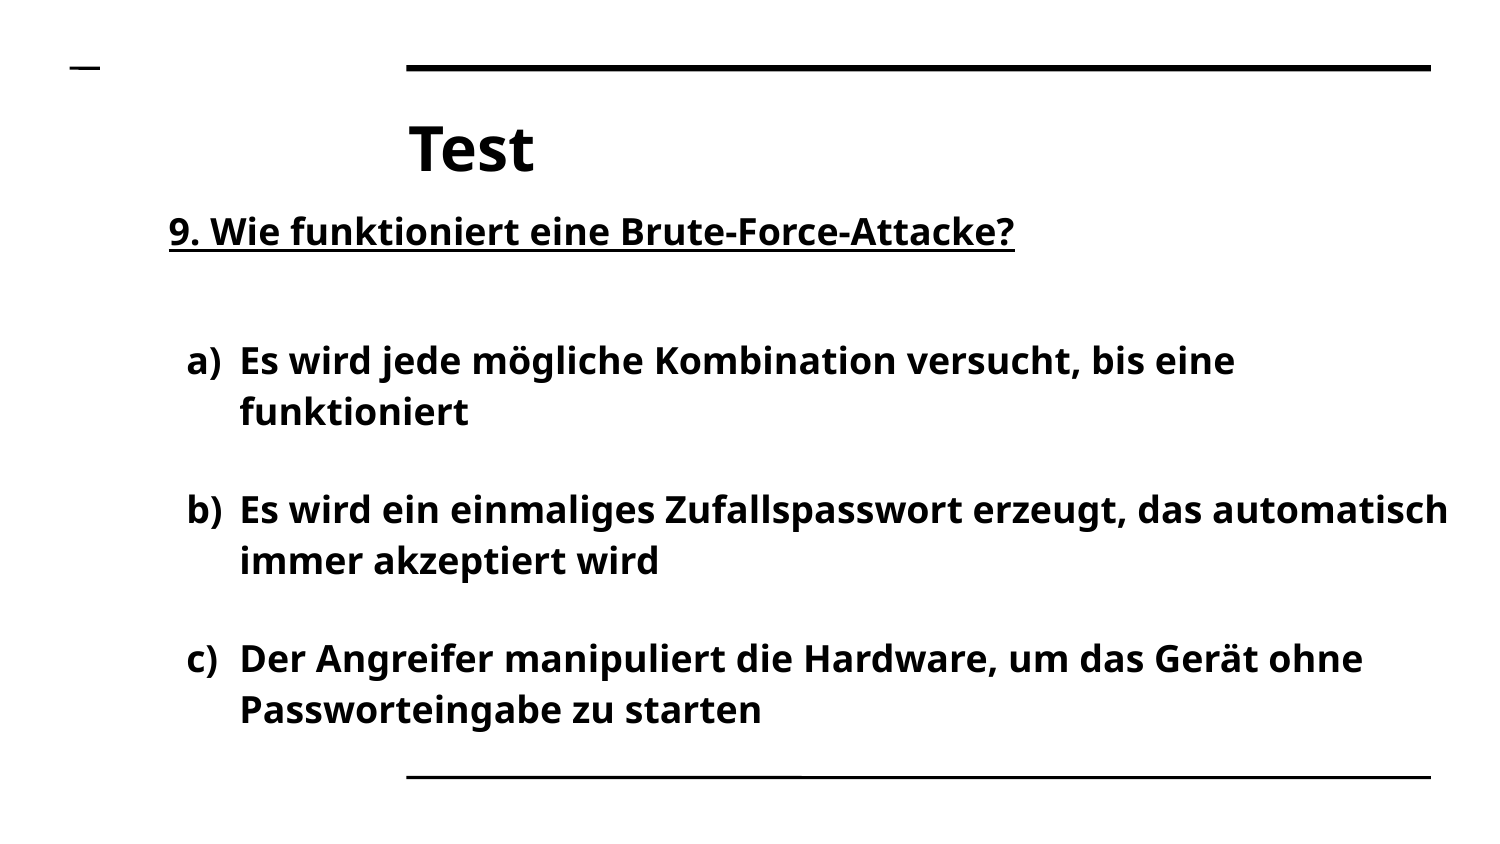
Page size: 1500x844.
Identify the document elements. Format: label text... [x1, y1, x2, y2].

title Test [393, 94, 1431, 186]
list 9. Wie funktioniert eine Brute-Force-Attacke? Es wird jede mögliche Kombination versucht, bis eine funktioniert Es wird ein einmaliges Zufallspasswort erzeugt, das automatisch immer akzeptiert wird Der Angreifer manipuliert die Hardware, um das Gerät ohne Passworteingabe zu starten [153, 186, 1477, 680]
